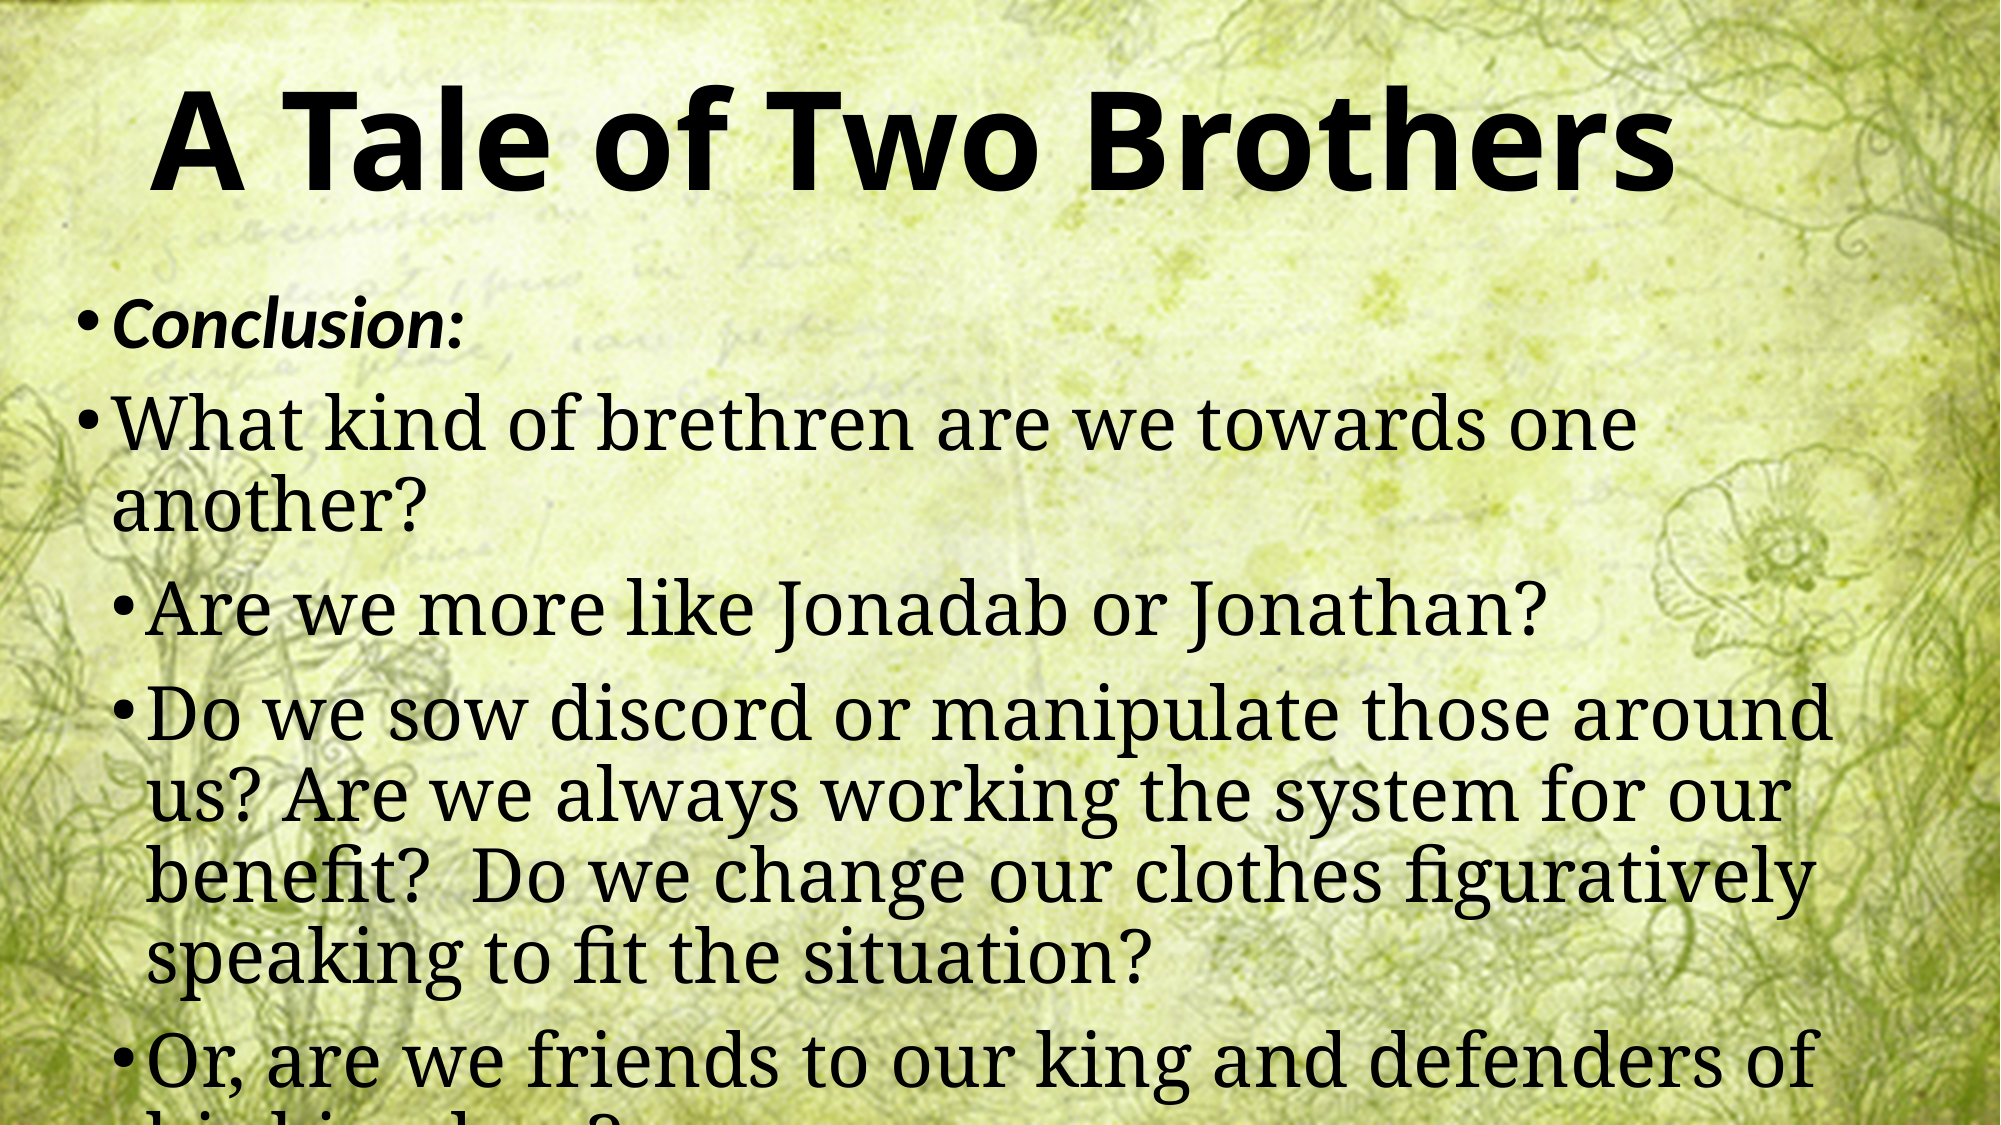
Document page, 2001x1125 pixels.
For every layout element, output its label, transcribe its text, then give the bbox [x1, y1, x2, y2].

picture [596, 1117, 612, 1125]
list Conclusion: What kind of brethren are we towards one another? Are we more like Jonadab or Jonathan? Do we sow discord or manipulate those around us? Are we always working the system for our benefit? Do we change our clothes figuratively speaking to fit the situation? Or, are we friends to our king and defenders of his kingdom? [60, 276, 1951, 991]
title A Tale of Two Brothers [135, 37, 1861, 255]
picture [0, 0, 2000, 1125]
